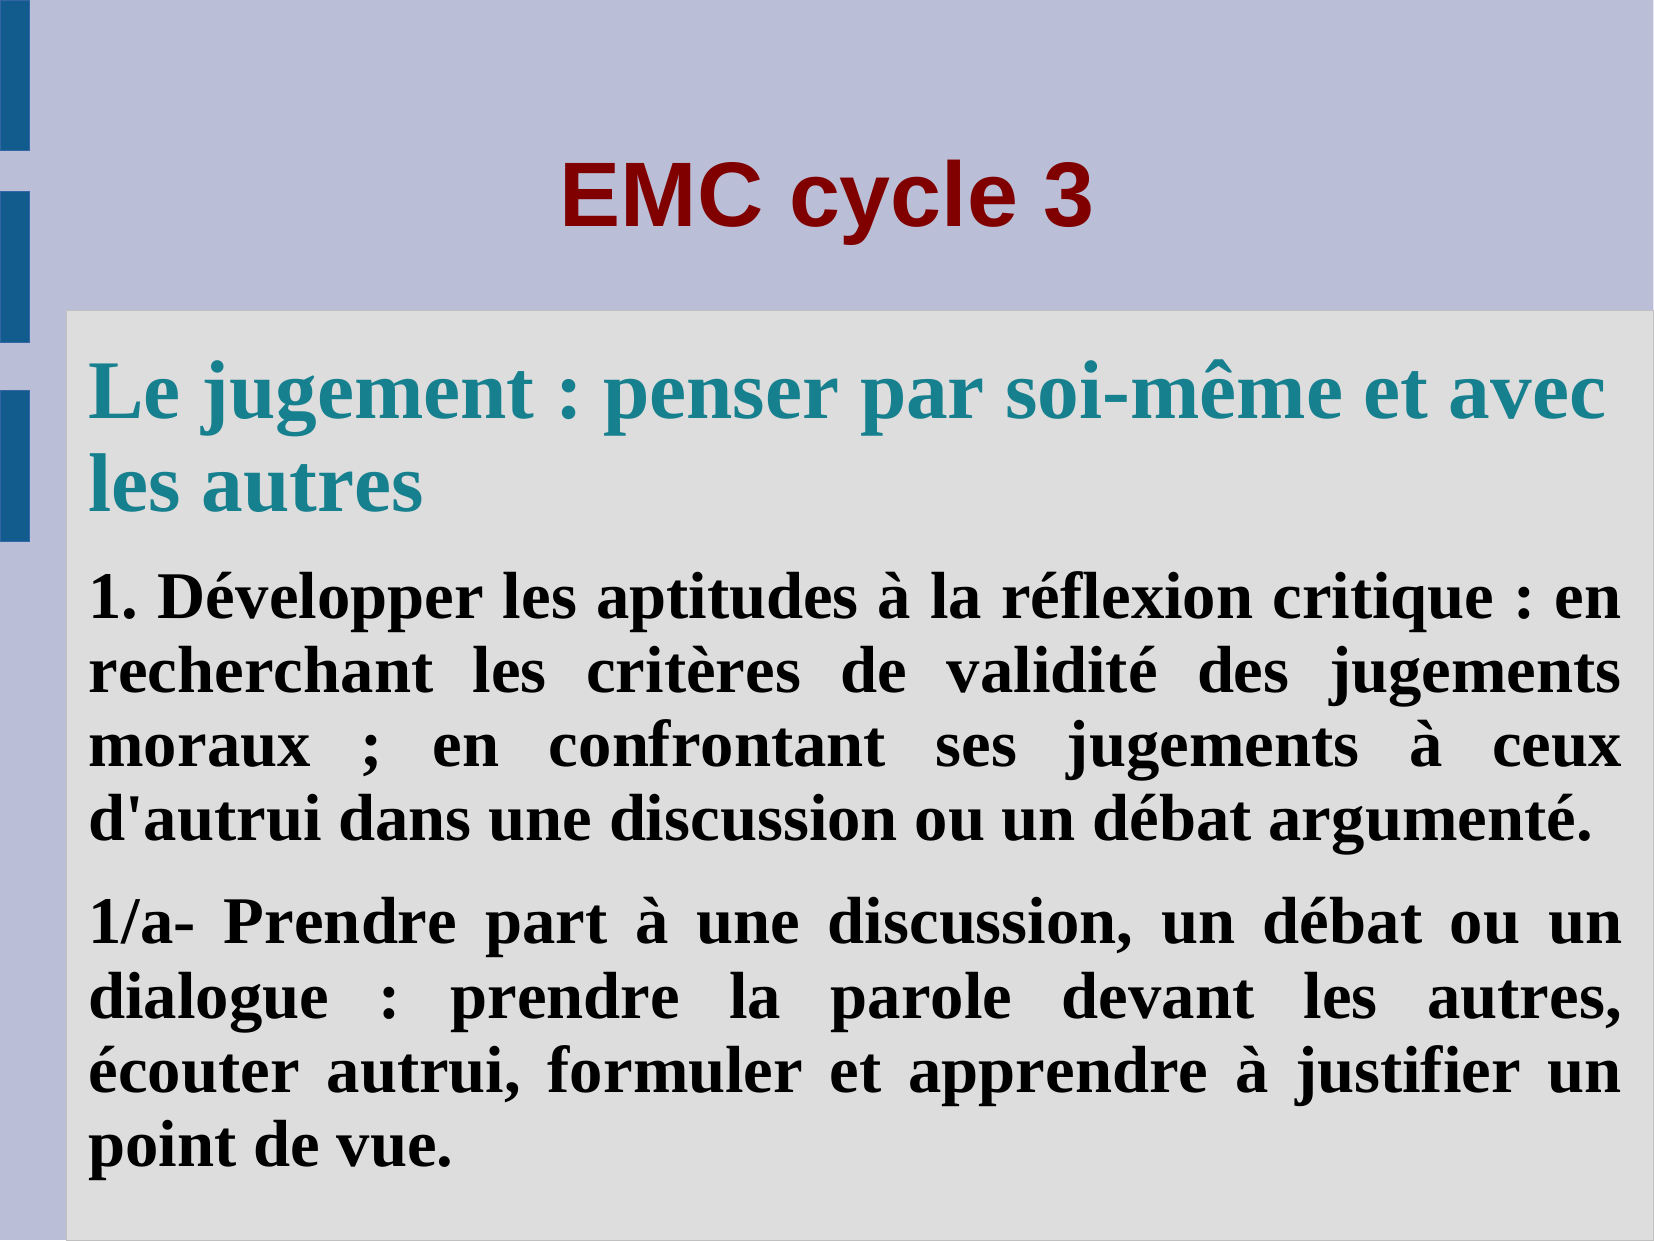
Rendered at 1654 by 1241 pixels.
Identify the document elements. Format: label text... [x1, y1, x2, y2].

list Le jugement : penser par soi-même et avec les autres 1. Développer les aptitudes à la réflexion critique : en recherchant les critères de validité des jugements moraux ; en confrontant ses jugements à ceux d'autrui dans une discussion ou un débat argumenté. 1/a- Prendre part à une discussion, un débat ou un dialogue : prendre la parole devant les autres, écouter autrui, formuler et apprendre à justifier un point de vue. [88, 344, 1625, 1211]
title EMC cycle 3 [121, 91, 1534, 299]
